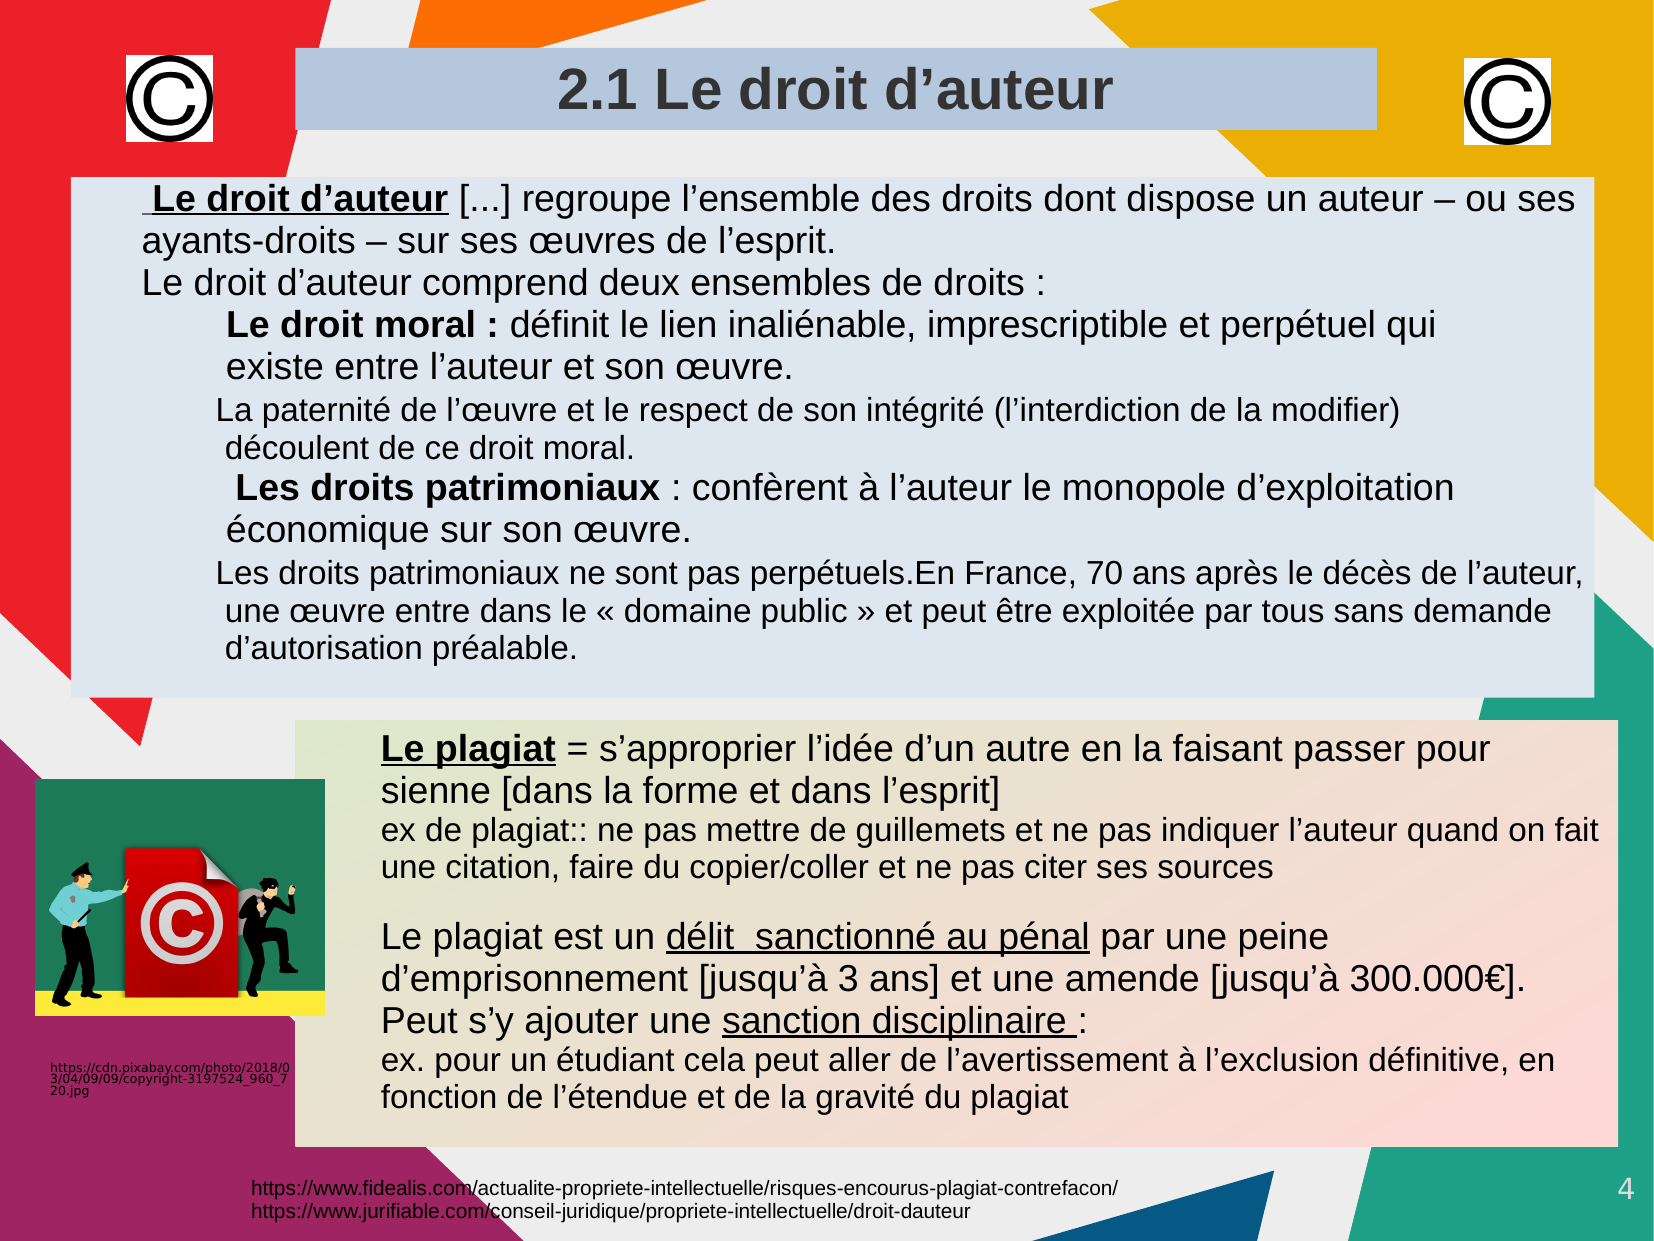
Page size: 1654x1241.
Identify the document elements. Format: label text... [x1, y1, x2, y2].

text_box https://www.fidealis.com/actualite-propriete-intellectuelle/risques-encourus-plagiat-contrefacon/ https://www.jurifiable.com/conseil-juridique/propriete-intellectuelle/droit-dauteur [165, 1169, 1595, 1231]
text_box Le plagiat = s’approprier l’idée d’un autre en la faisant passer pour sienne [dans la forme et dans l’esprit] ex de plagiat:: ne pas mettre de guillemets et ne pas indiquer l’auteur quand on fait une citation, faire du copier/coller et ne pas citer ses sources Le plagiat est un délit sanctionné au pénal par une peine d’emprisonnement [jusqu’à 3 ans] et une amende [jusqu’à 300.000€]. Peut s’y ajouter une sanction disciplinaire : ex. pour un étudiant cela peut aller de l’avertissement à l’exclusion définitive, en fonction de l’étendue et de la gravité du plagiat [295, 720, 1619, 1147]
list Le droit d’auteur [...] regroupe l’ensemble des droits dont dispose un auteur – ou ses ayants-droits – sur ses œuvres de l’esprit. Le droit d’auteur comprend deux ensembles de droits : Le droit moral : définit le lien inaliénable, imprescriptible et perpétuel qui existe entre l’auteur et son œuvre. La paternité de l’œuvre et le respect de son intégrité (l’interdiction de la modifier) découlent de ce droit moral. Les droits patrimoniaux : confèrent à l’auteur le monopole d’exploitation économique sur son œuvre. Les droits patrimoniaux ne sont pas perpétuels.En France, 70 ans après le décès de l’auteur, une œuvre entre dans le « domaine public » et peut être exploitée par tous sans demande d’autorisation préalable. [70, 177, 1595, 698]
title 2.1 Le droit d’auteur [295, 47, 1377, 130]
text_box https://cdn.pixabay.com/photo/2018/03/04/09/09/copyright-3197524_960_720.jpg [35, 1039, 308, 1111]
picture [35, 779, 325, 1016]
picture [1464, 58, 1551, 145]
picture [126, 55, 213, 142]
